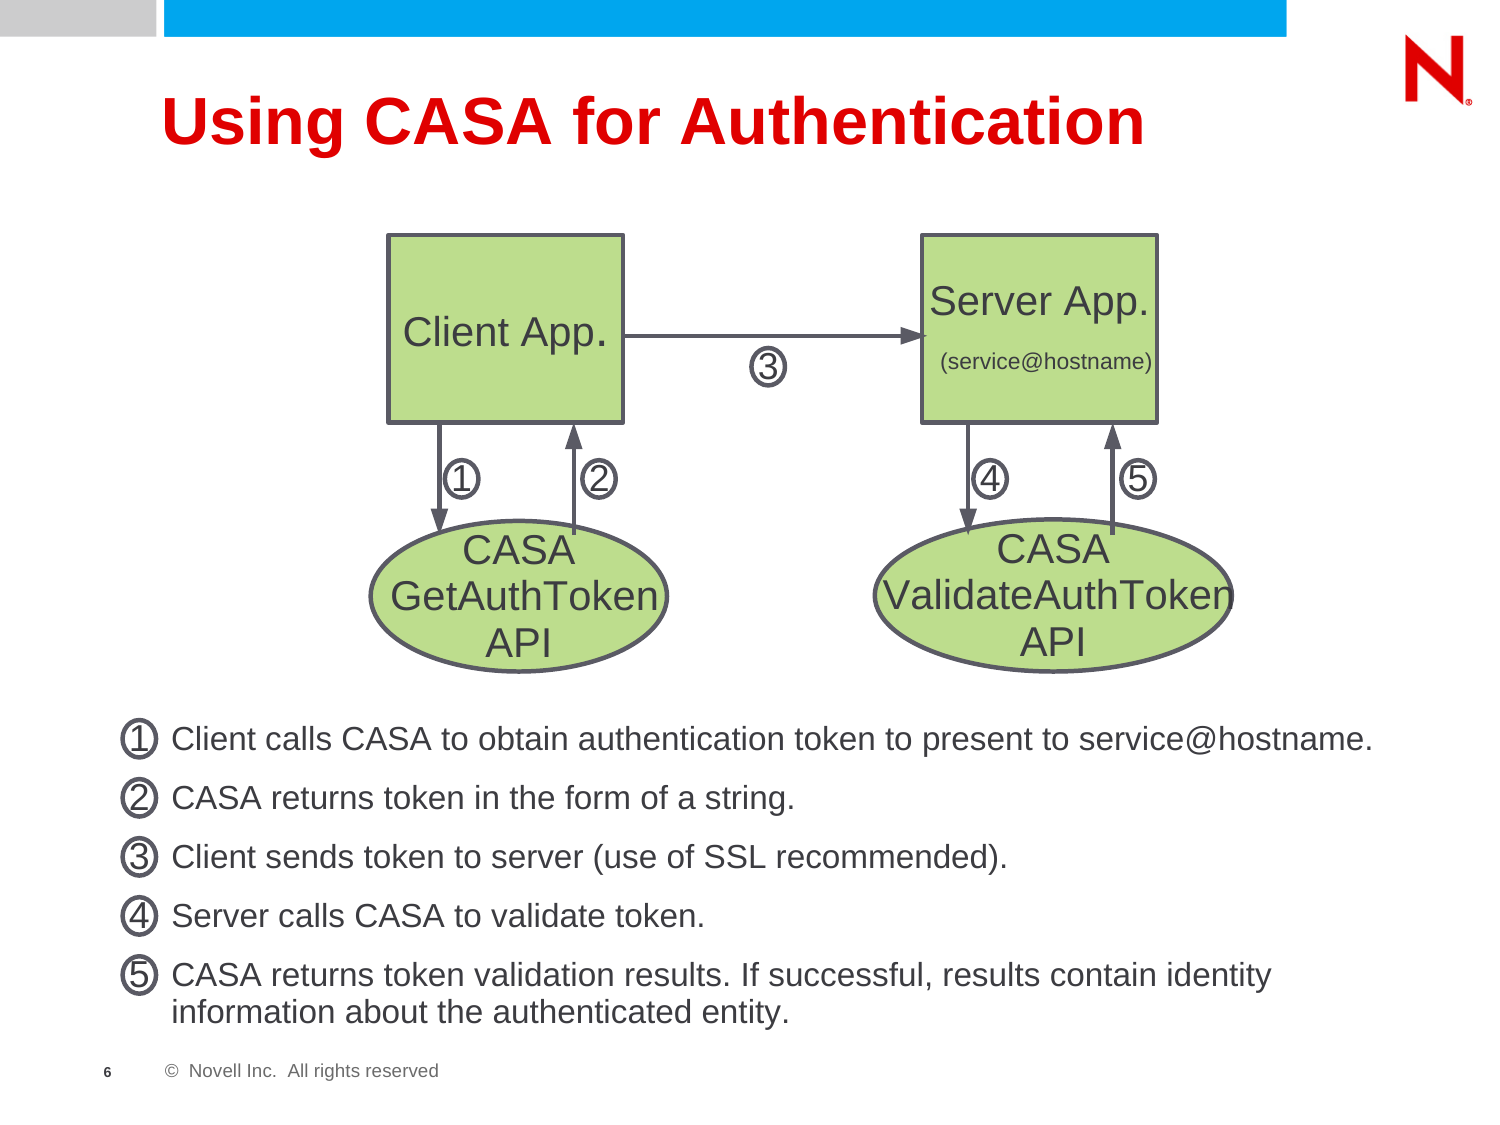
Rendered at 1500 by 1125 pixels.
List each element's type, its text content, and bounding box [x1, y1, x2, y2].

text_box Client calls CASA to obtain authentication token to present to service@hostname. [171, 720, 1500, 759]
text_box CASA GetAuthToken API [370, 520, 668, 672]
text_box 5 [122, 956, 157, 994]
text_box CASA returns token validation results. If successful, results contain identity information about the authenticated entity. [171, 974, 1500, 1012]
title Using CASA for Authentication [161, 41, 1383, 205]
text_box 1 [122, 720, 157, 758]
text_box 4 [973, 460, 1007, 498]
text_box 3 [751, 347, 786, 386]
text_box 5 [1121, 460, 1155, 498]
text_box 3 [122, 838, 157, 876]
text_box Client sends token to server (use of SSL recommended). [171, 838, 1500, 877]
text_box CASA returns token in the form of a string. [171, 779, 1500, 818]
text_box 2 [122, 779, 157, 817]
text_box 4 [122, 897, 157, 935]
text_box CASA ValidateAuthToken API [874, 519, 1232, 672]
text_box Server App. (service@hostname) [922, 235, 1157, 423]
text_box Server calls CASA to validate token. [171, 897, 1500, 936]
text_box Client App. [388, 235, 624, 423]
text_box 1 [444, 460, 479, 498]
picture [1403, 32, 1473, 107]
text_box 2 [582, 460, 616, 498]
